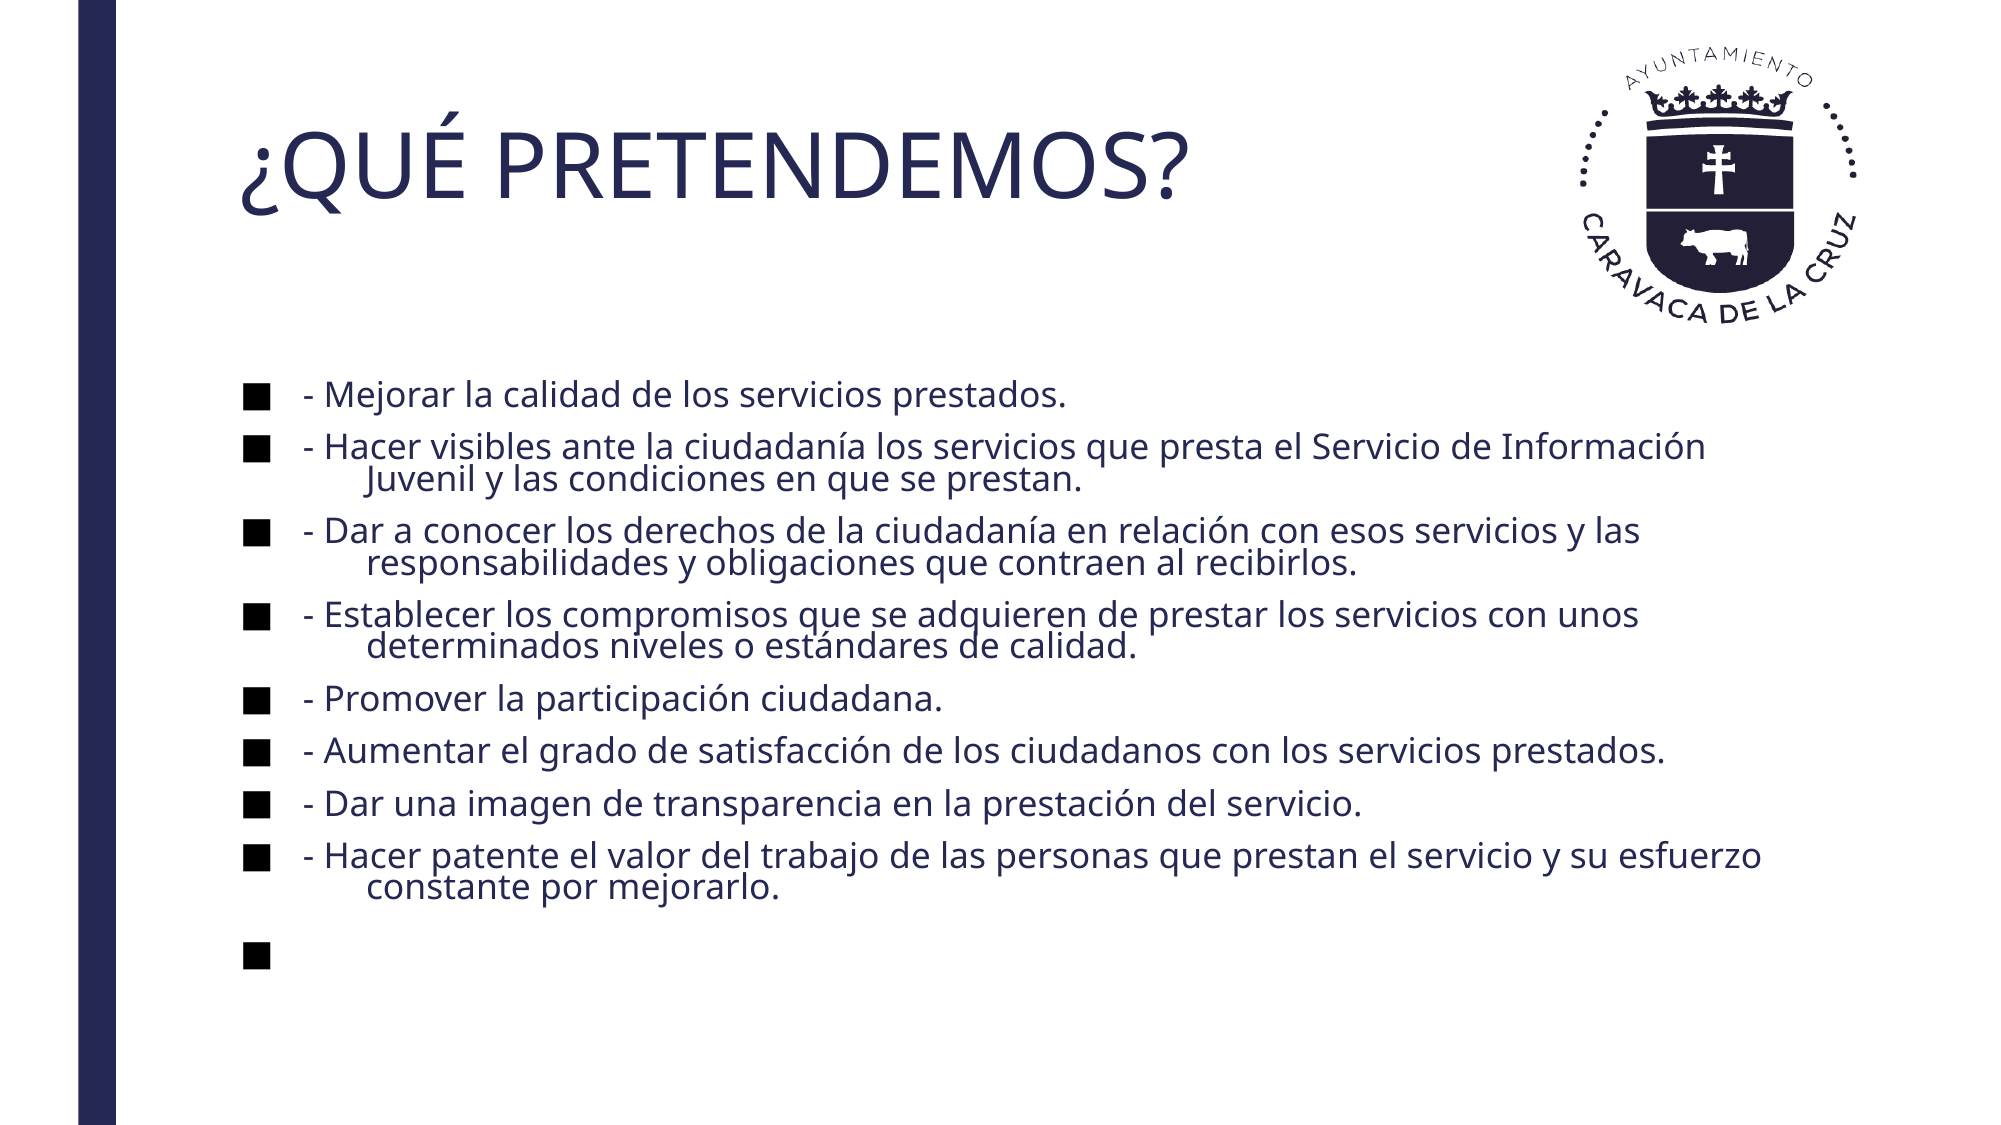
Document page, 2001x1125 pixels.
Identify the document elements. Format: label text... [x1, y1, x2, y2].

title ¿QUÉ PRETENDEMOS? [225, 112, 1801, 357]
picture [1573, 44, 1864, 331]
list - Mejorar la calidad de los servicios prestados. - Hacer visibles ante la ciudadanía los servicios que presta el Servicio de Información Juvenil y las condiciones en que se prestan. - Dar a conocer los derechos de la ciudadanía en relación con esos servicios y las responsabilidades y obligaciones que contraen al recibirlos. - Establecer los compromisos que se adquieren de prestar los servicios con unos determinados niveles o estándares de calidad. - Promover la participación ciudadana. - Aumentar el grado de satisfacción de los ciudadanos con los servicios prestados. - Dar una imagen de transparencia en la prestación del servicio. - Hacer patente el valor del trabajo de las personas que prestan el servicio y su esfuerzo constante por mejorarlo. [225, 375, 1801, 963]
